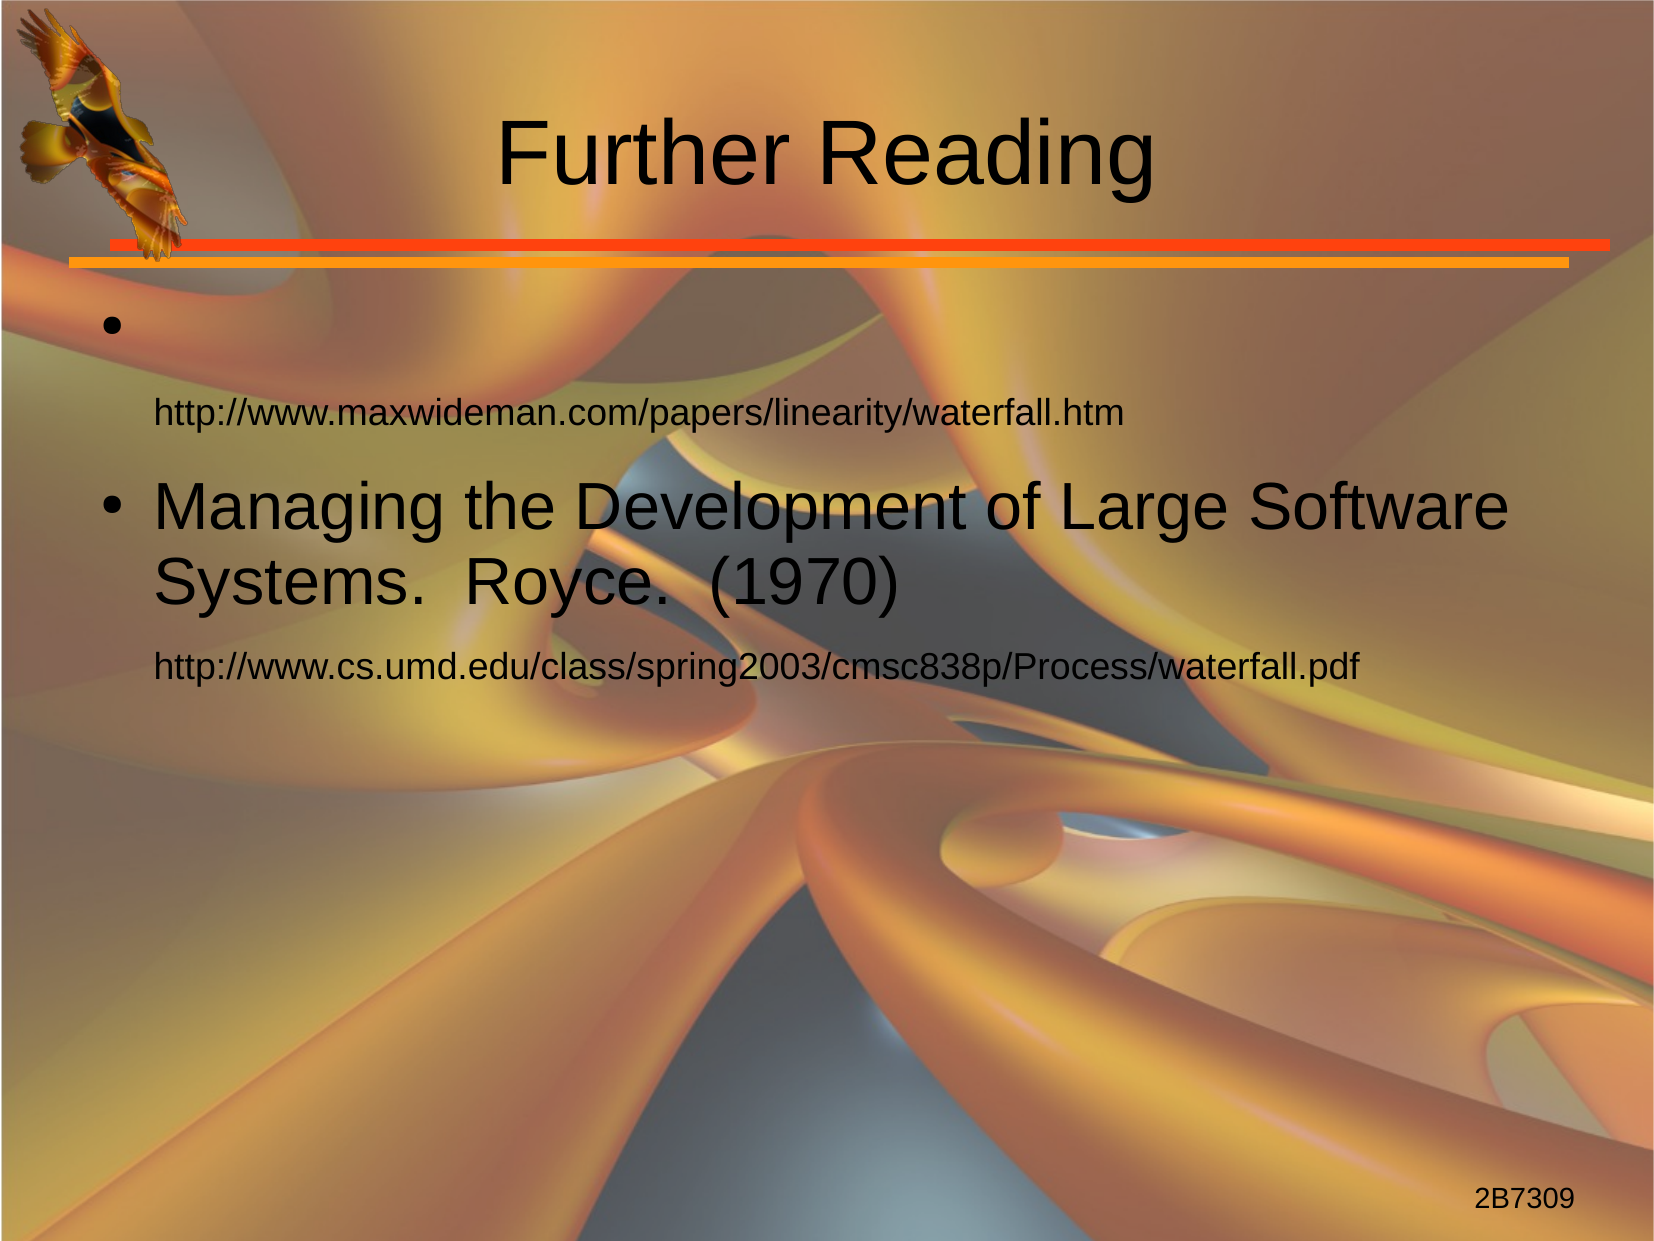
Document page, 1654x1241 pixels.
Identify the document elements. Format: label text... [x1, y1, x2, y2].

title Further Reading [82, 49, 1571, 257]
picture [6, 9, 190, 263]
list http://www.maxwideman.com/papers/linearity/waterfall.htm Managing the Development of Large Software Systems. Royce. (1970) http://www.cs.umd.edu/class/spring2003/cmsc838p/Process/waterfall.pdf [82, 290, 1571, 1109]
